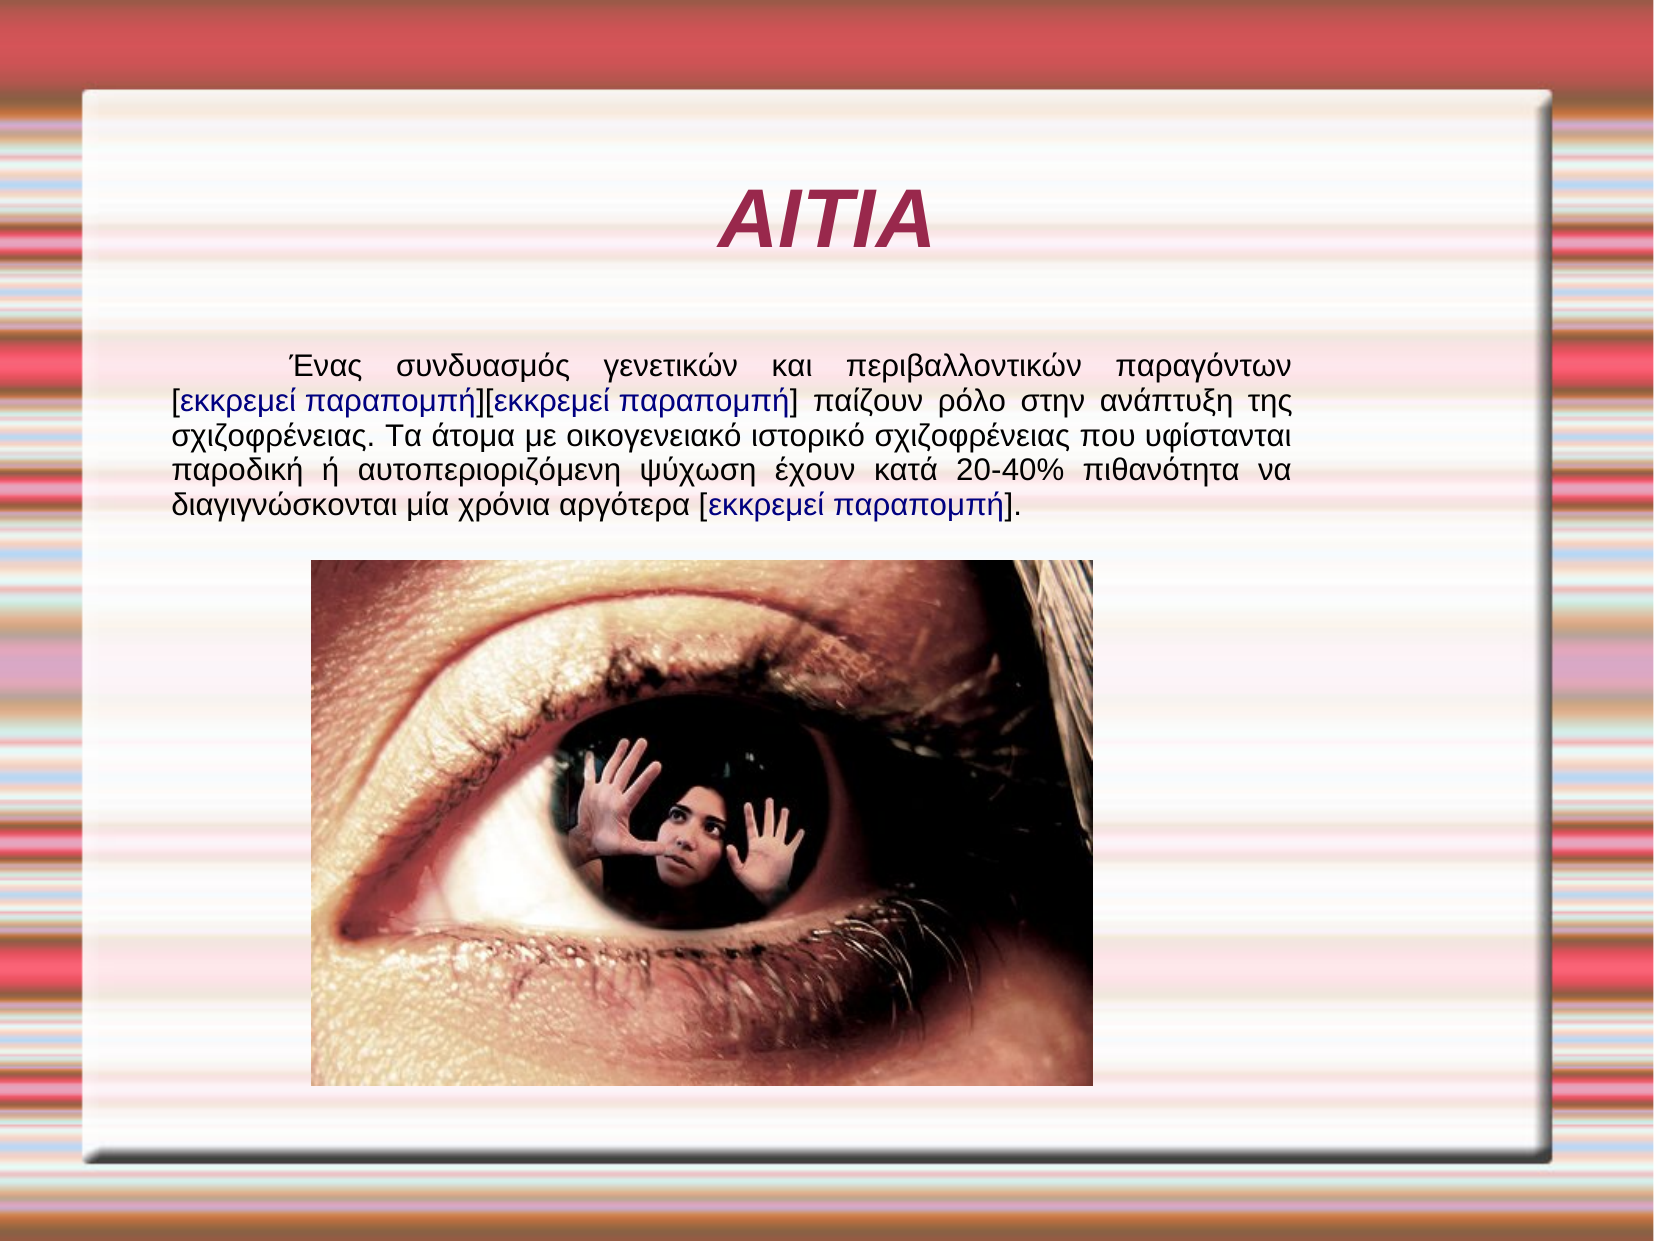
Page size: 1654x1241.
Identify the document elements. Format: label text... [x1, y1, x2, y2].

text_box Ένας συνδυασμός γενετικών και περιβαλλοντικών παραγόντων [εκκρεμεί παραπομπή][εκκρεμεί παραπομπή] παίζουν ρόλο στην ανάπτυξη της σχιζοφρένειας. Τα άτομα με οικογενειακό ιστορικό σχιζοφρένειας που υφίστανται παροδική ή αυτοπεριοριζόμενη ψύχωση έχουν κατά 20-40% πιθανότητα να διαγιγνώσκονται μία χρόνια αργότερα [εκκρεμεί παραπομπή]. [171, 348, 1294, 585]
title ΑΙΤΙΑ [121, 114, 1534, 322]
picture [0, 0, 1654, 1241]
